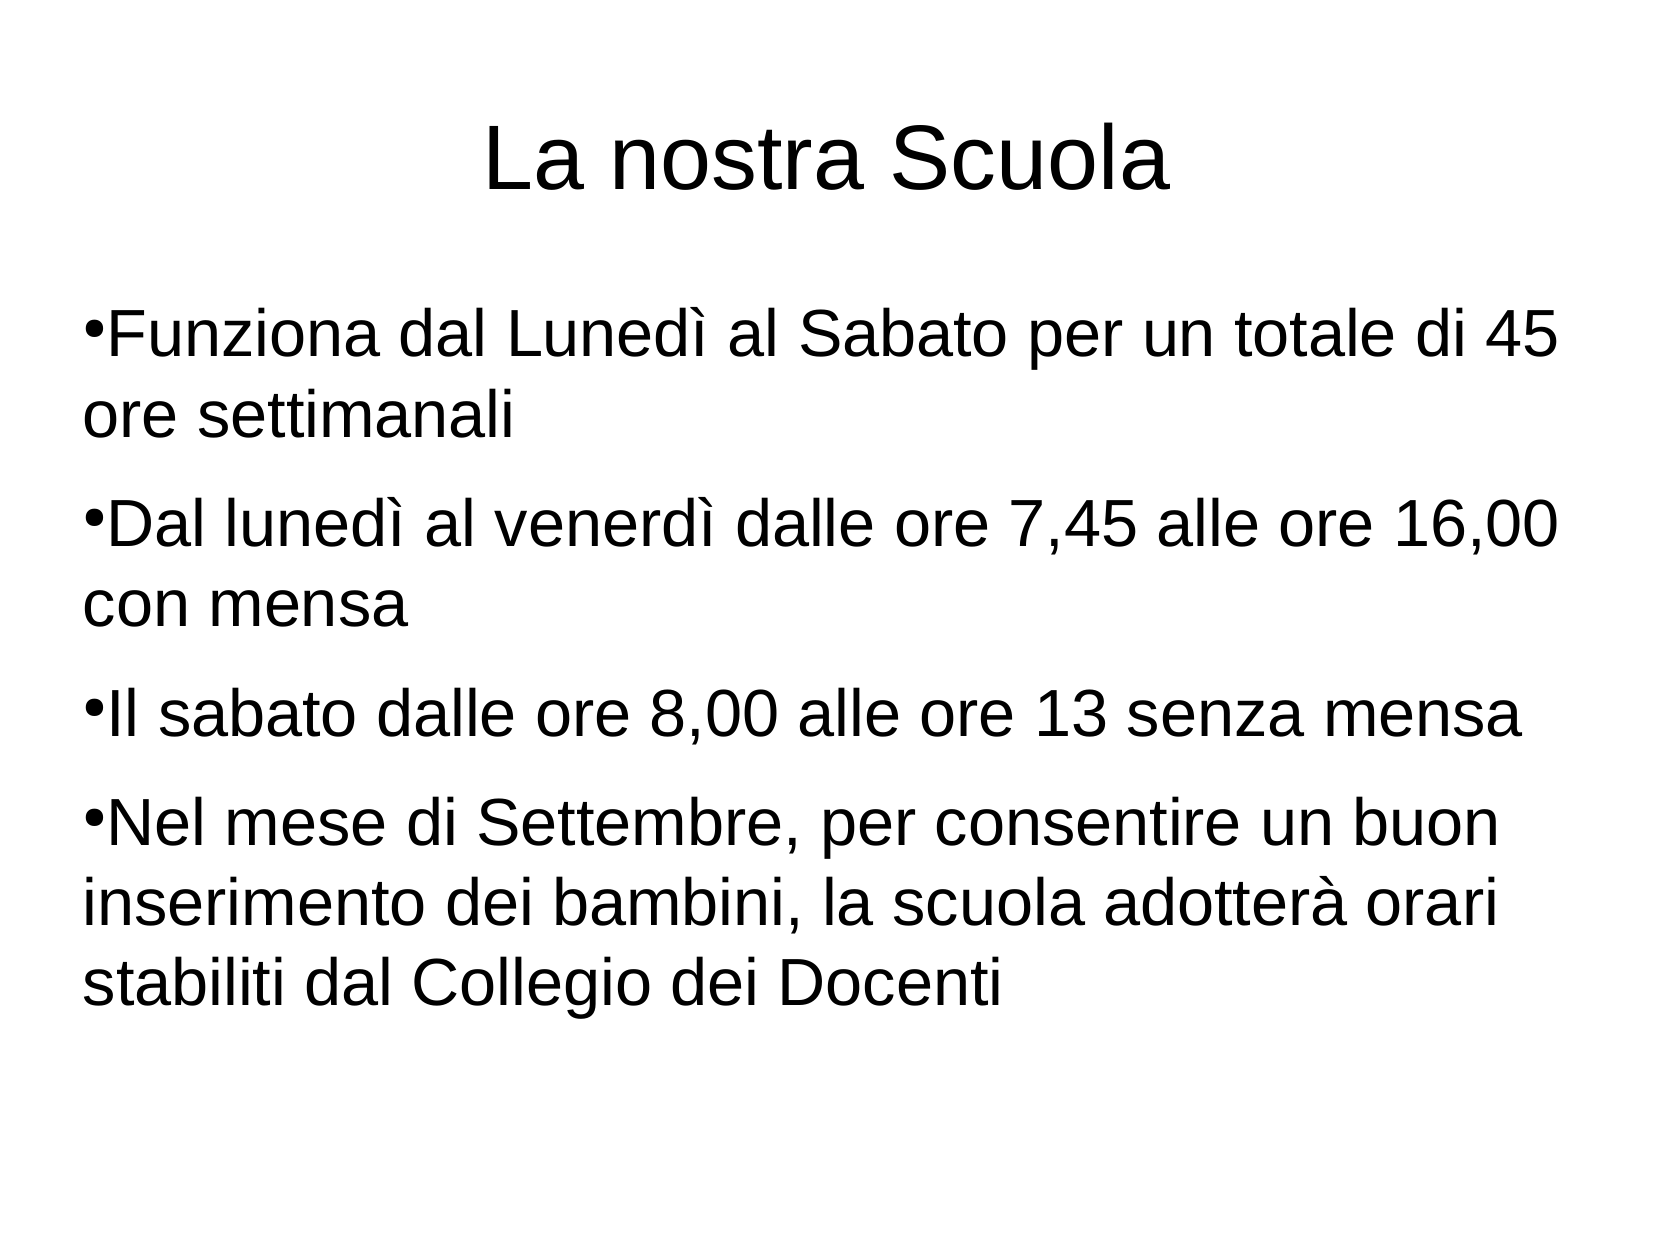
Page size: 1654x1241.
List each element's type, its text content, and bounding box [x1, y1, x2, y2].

list Funziona dal Lunedì al Sabato per un totale di 45 ore settimanali Dal lunedì al venerdì dalle ore 7,45 alle ore 16,00 con mensa Il sabato dalle ore 8,00 alle ore 13 senza mensa Nel mese di Settembre, per consentire un buon inserimento dei bambini, la scuola adotterà orari stabiliti dal Collegio dei Docenti [82, 290, 1571, 1109]
title La nostra Scuola [82, 49, 1571, 257]
